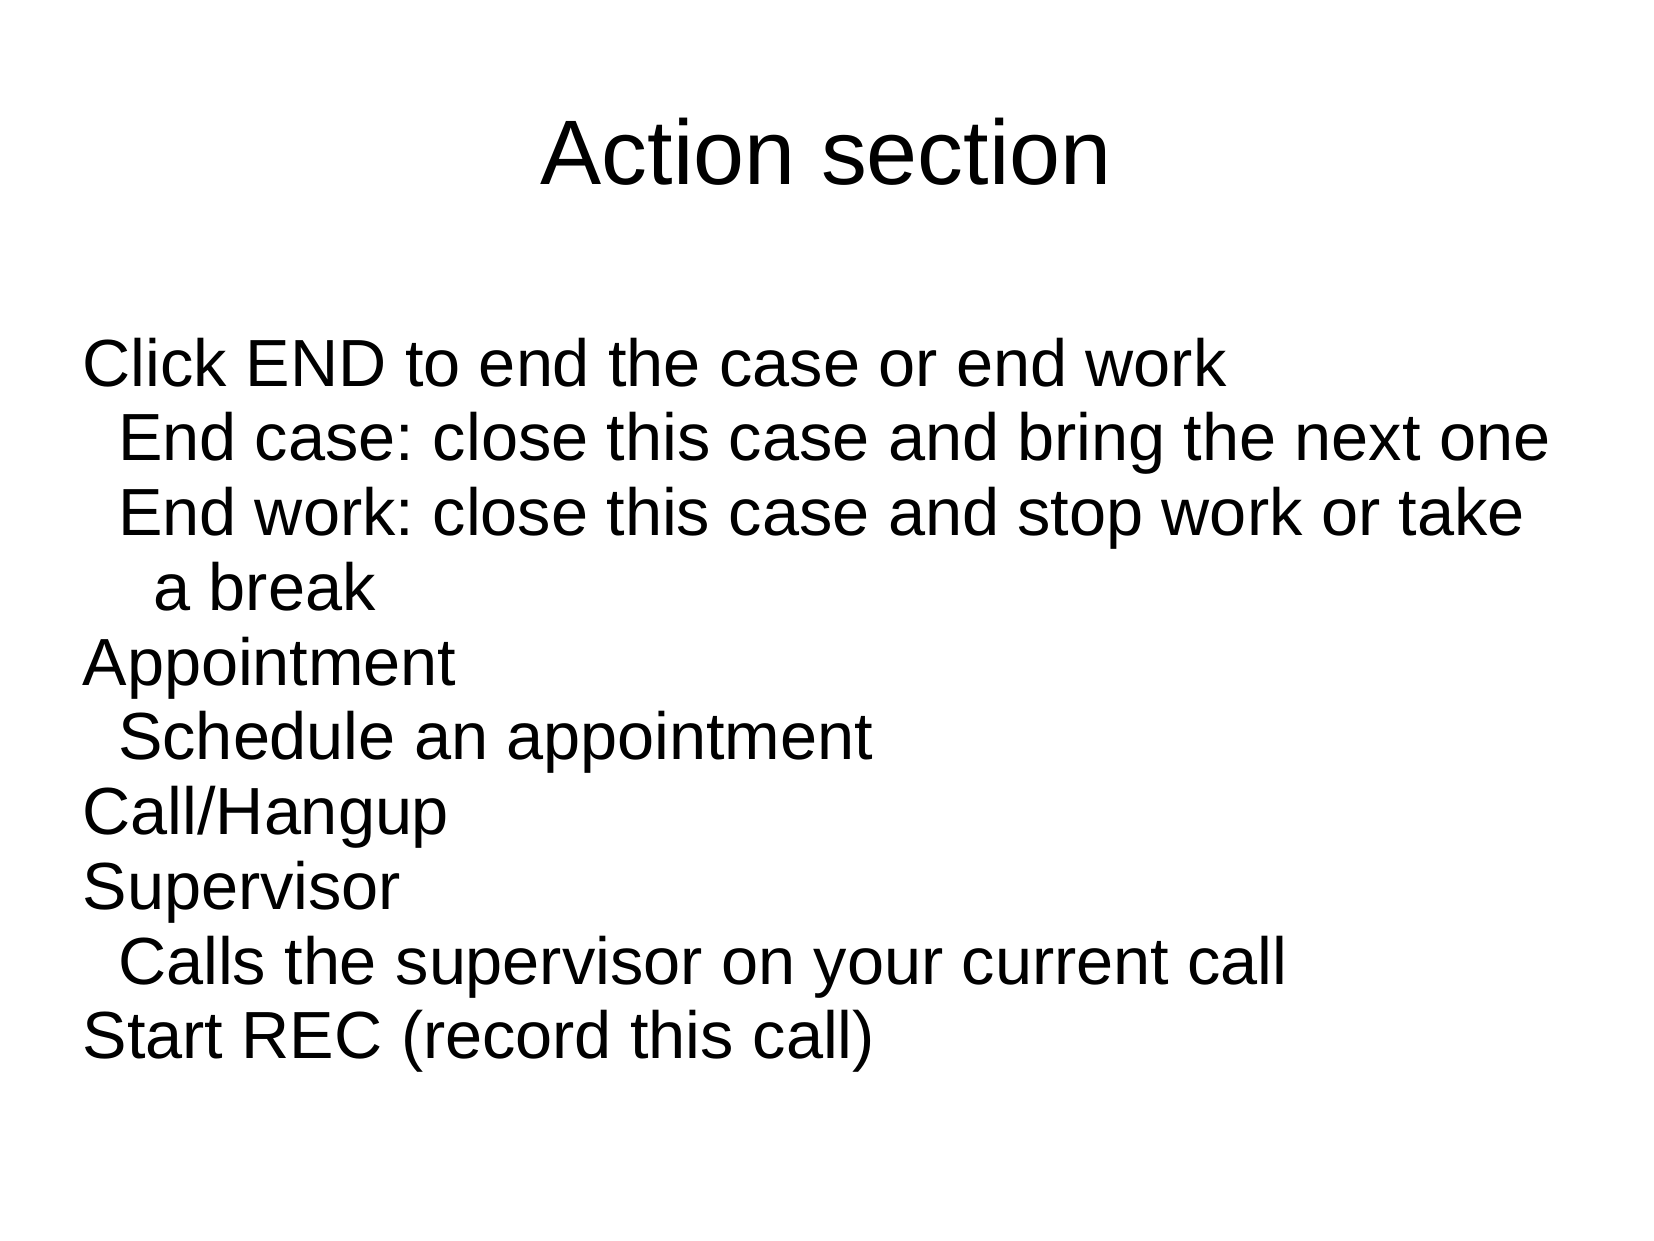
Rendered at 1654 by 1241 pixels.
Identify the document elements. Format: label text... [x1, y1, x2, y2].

title Action section [82, 49, 1571, 257]
subtitle Click END to end the case or end work End case: close this case and bring the next one End work: close this case and stop work or take a break Appointment Schedule an appointment Call/Hangup Supervisor Calls the supervisor on your current call Start REC (record this call) [82, 288, 1571, 1111]
